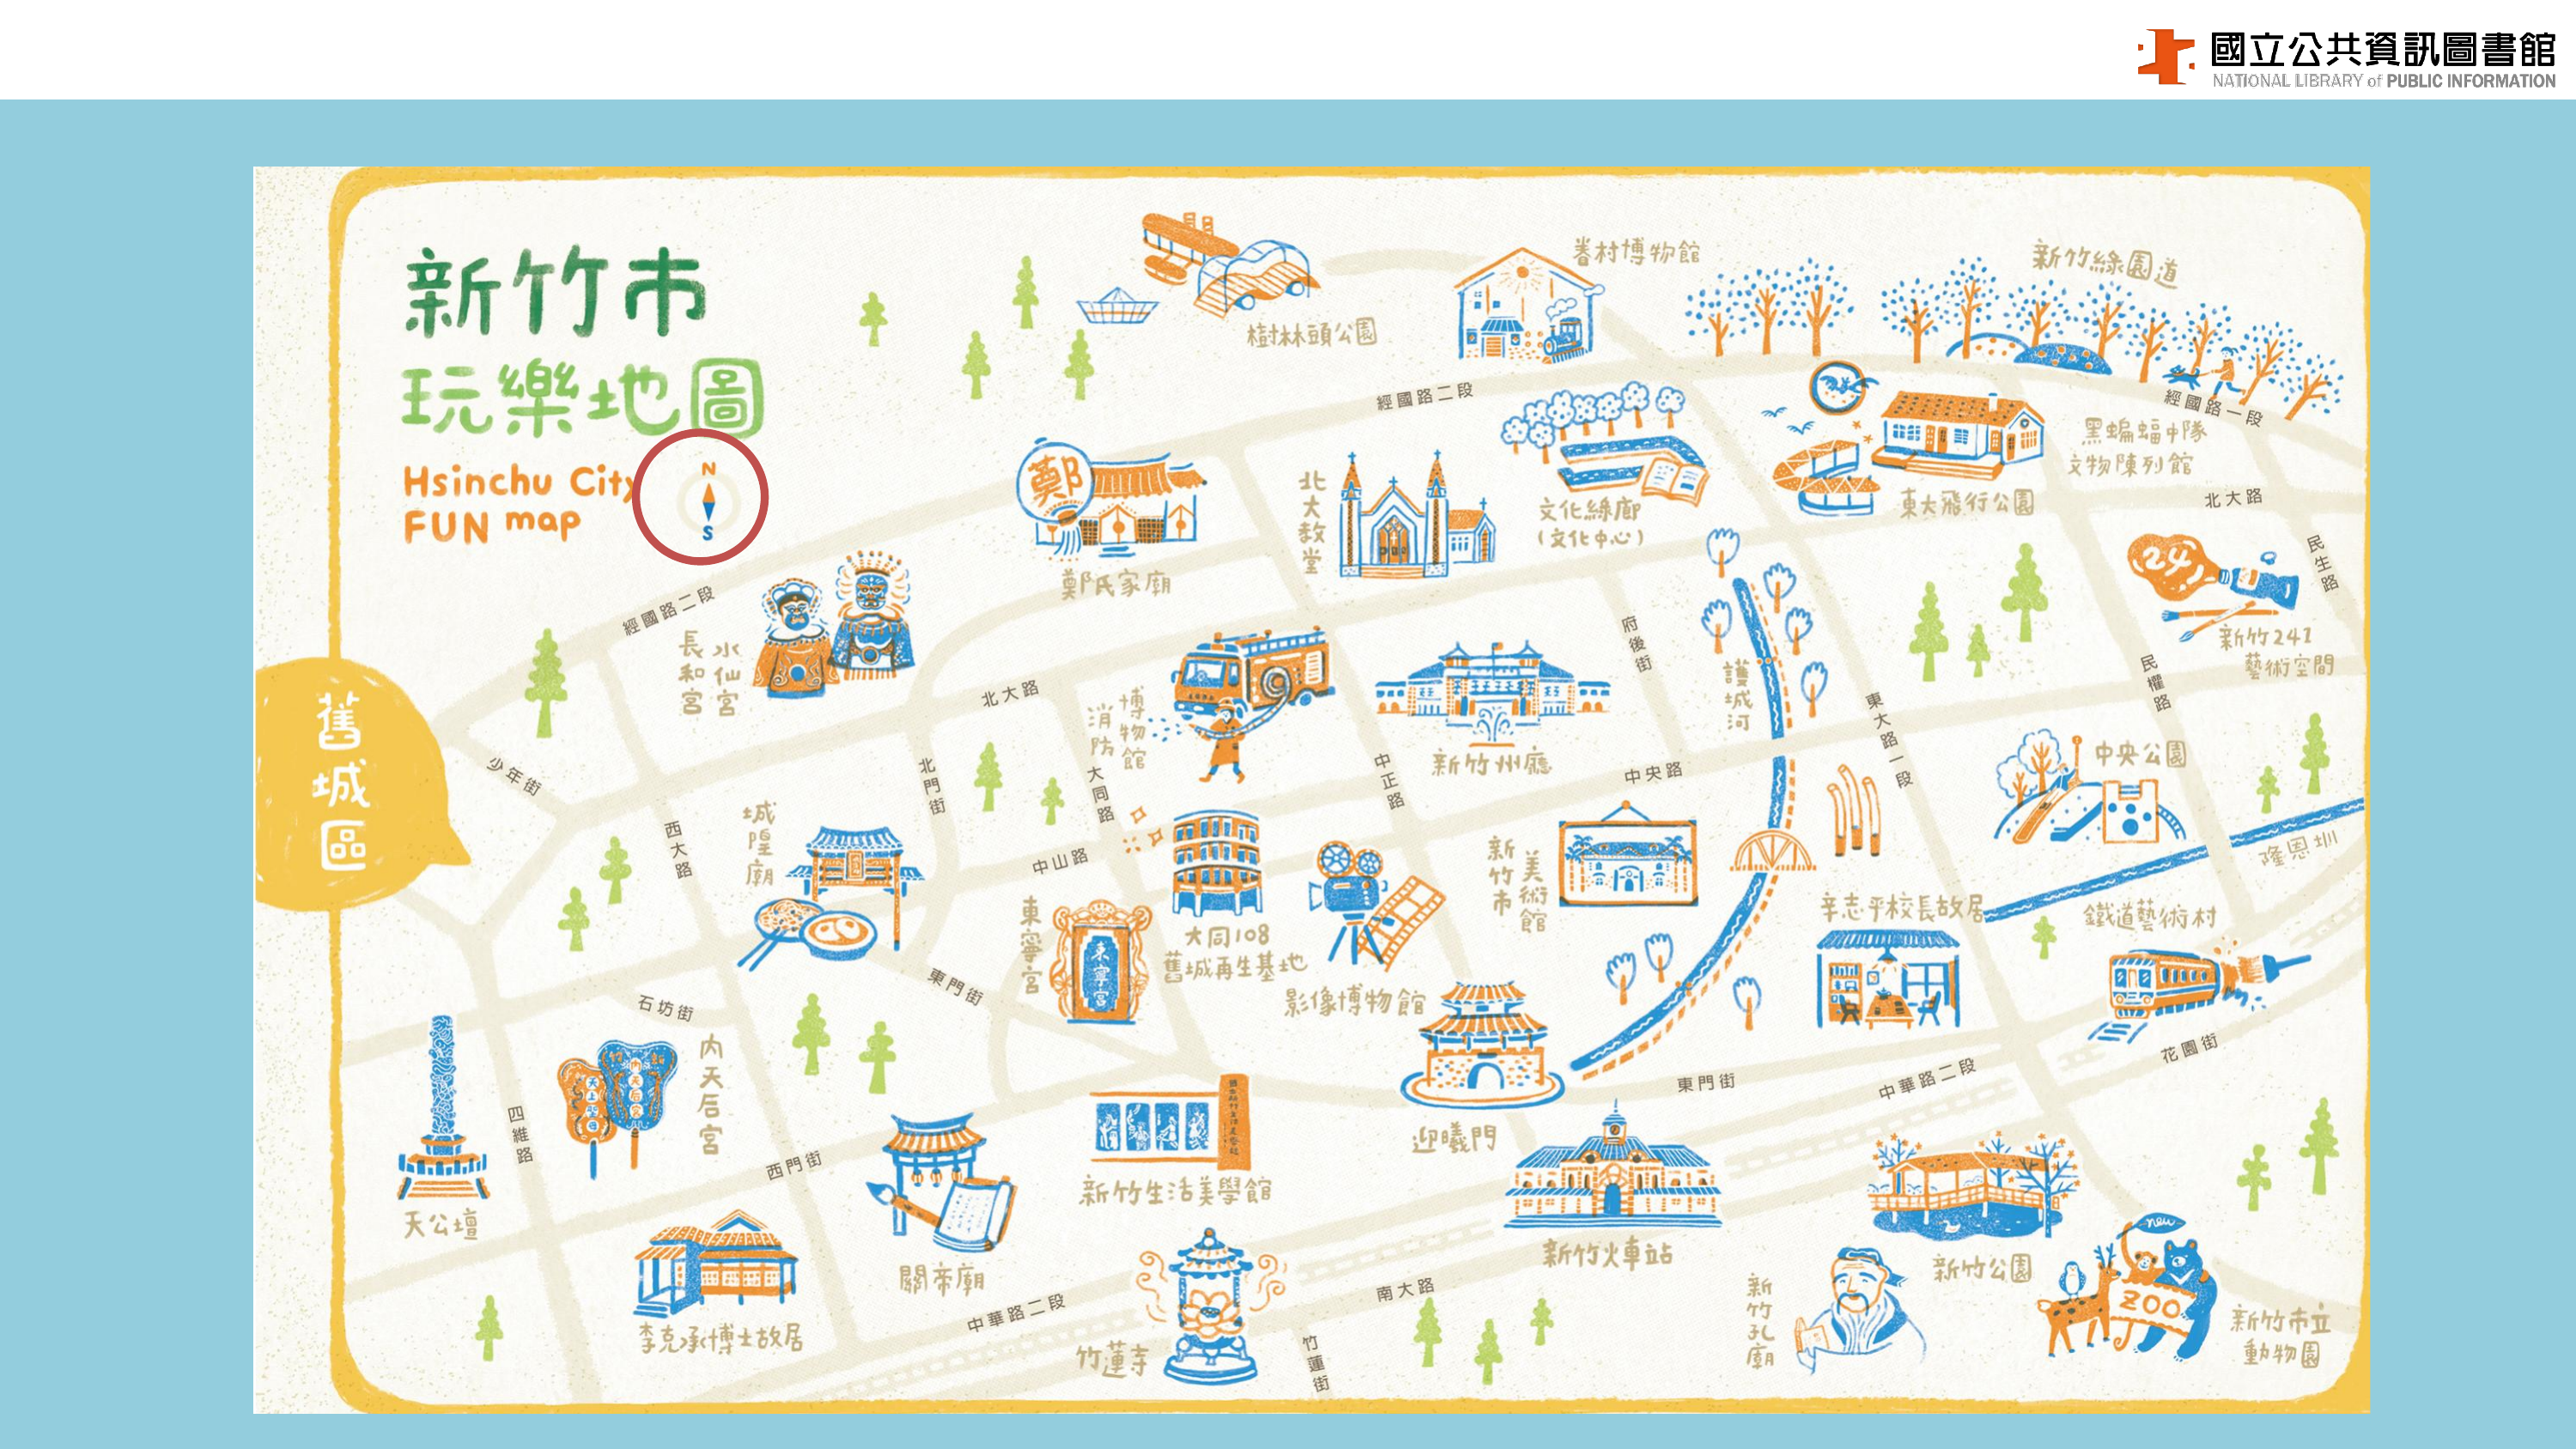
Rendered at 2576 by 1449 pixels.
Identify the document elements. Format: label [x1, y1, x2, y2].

picture [253, 167, 2371, 1414]
text_box [0, 99, 2576, 1449]
